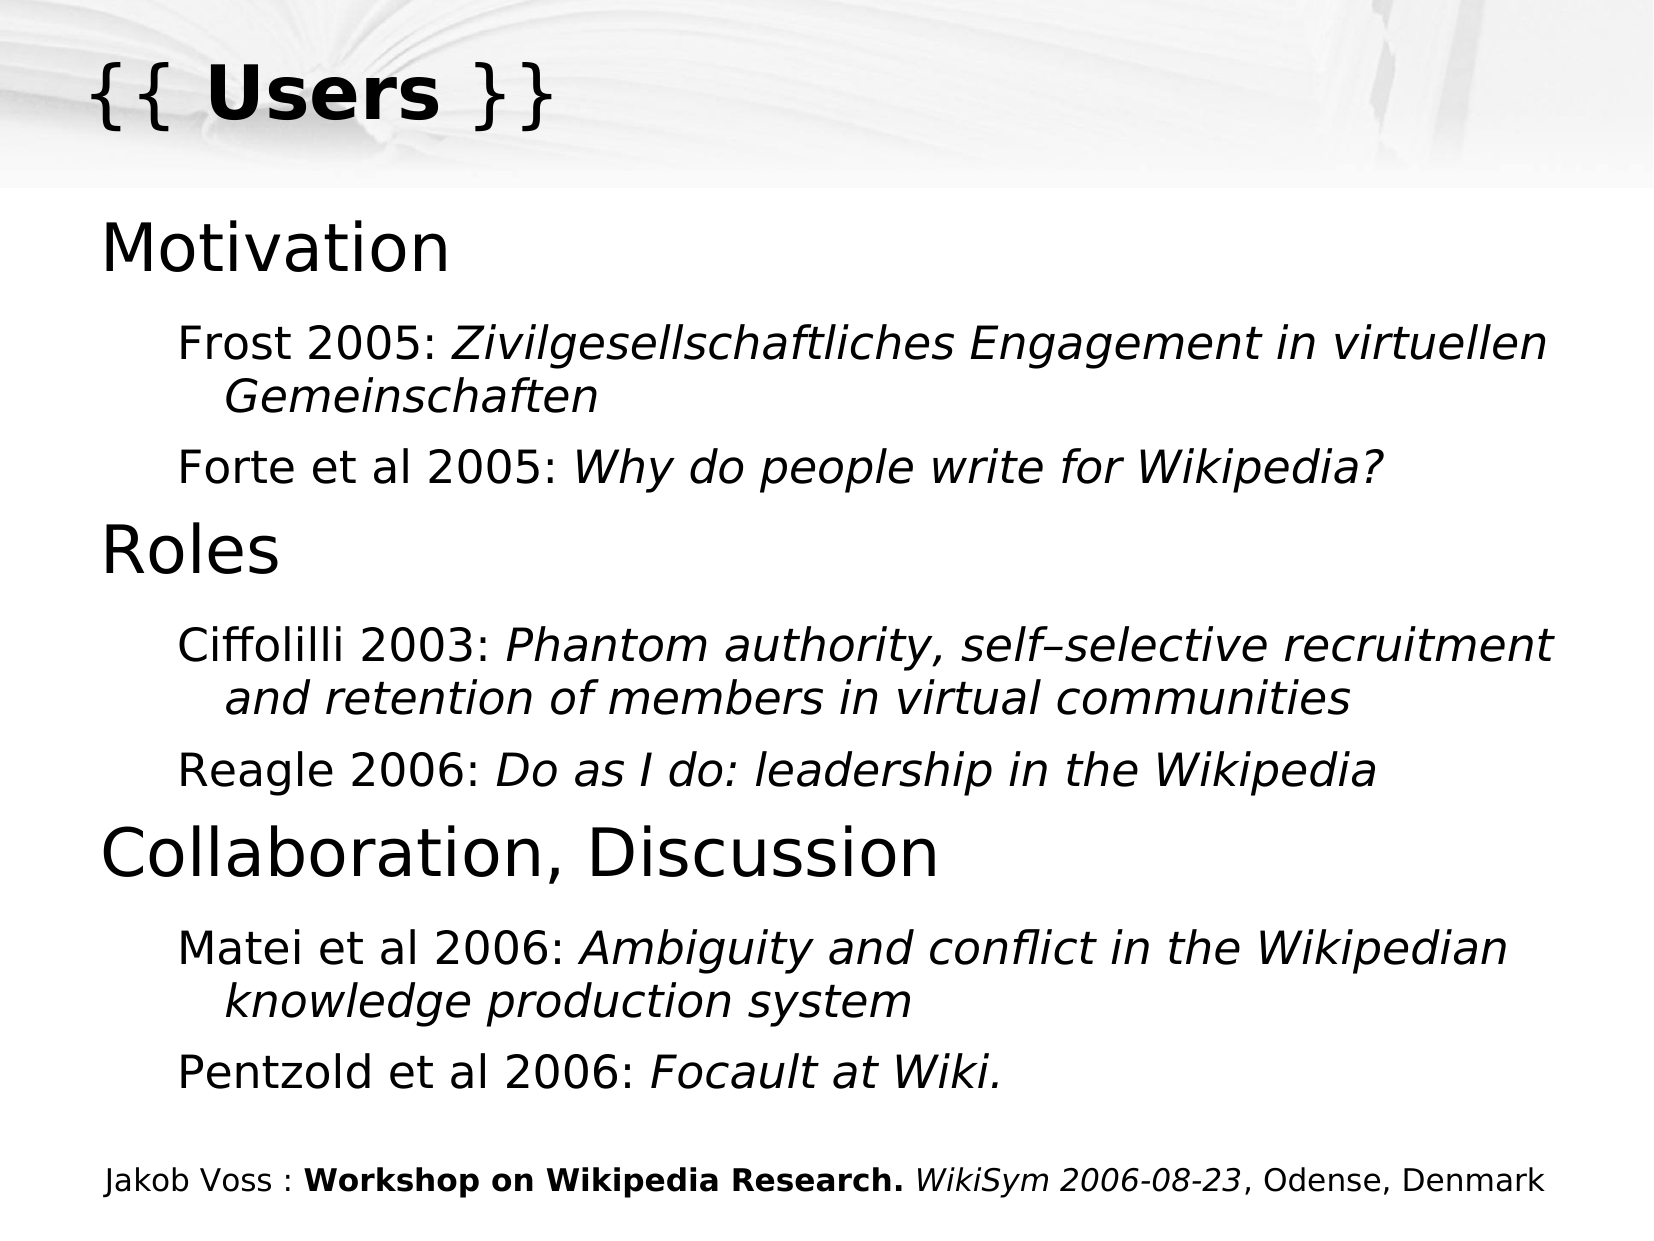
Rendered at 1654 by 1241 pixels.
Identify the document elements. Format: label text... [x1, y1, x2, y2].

title {{ Users }} [82, 37, 1571, 151]
list Motivation Frost 2005: Zivilgesellschaftliches Engagement in virtuellen Gemeinschaften Forte et al 2005: Why do people write for Wikipedia? Roles Ciffolilli 2003: Phantom authority, self–selective recruitment and retention of members in virtual communities Reagle 2006: Do as I do: leadership in the Wikipedia Collaboration, Discussion Matei et al 2006: Ambiguity and conflict in the Wikipedian knowledge production system Pentzold et al 2006: Focault at Wiki. [82, 209, 1613, 1100]
picture [0, 0, 1654, 188]
